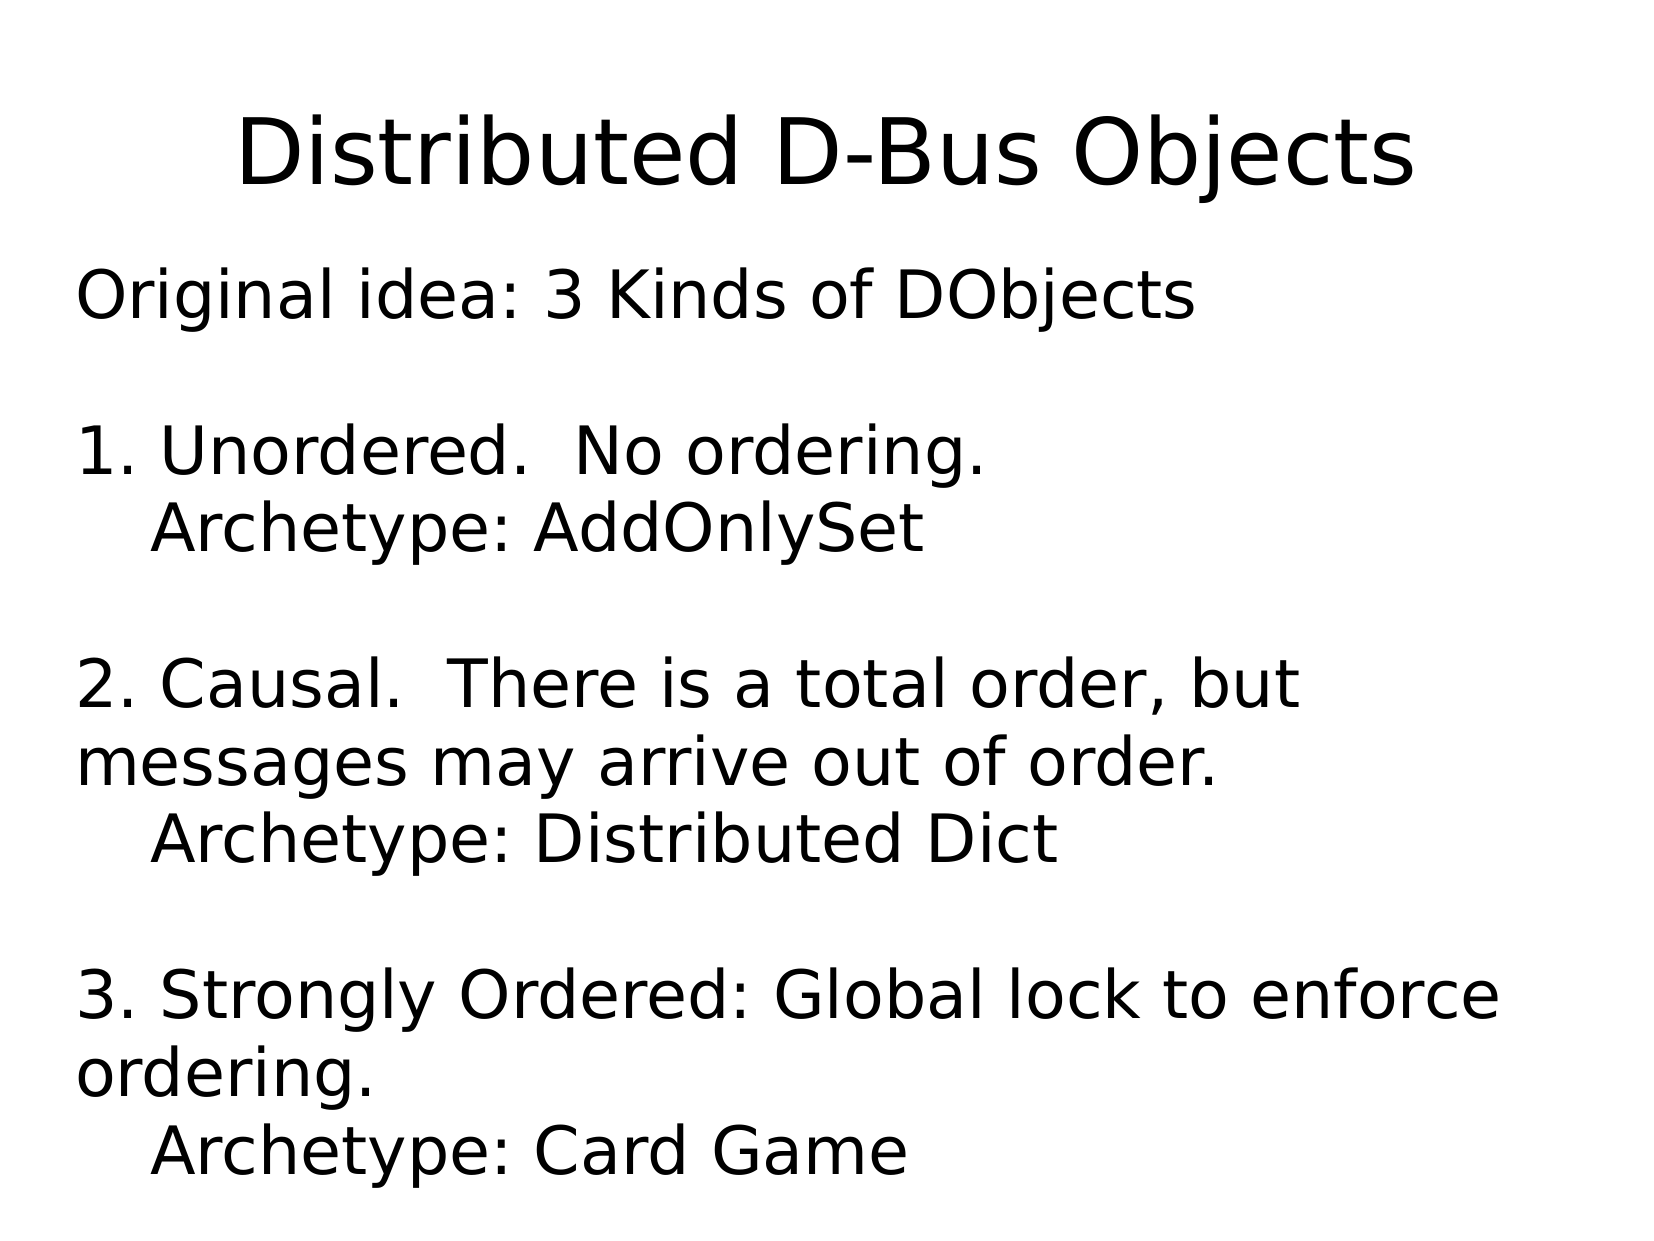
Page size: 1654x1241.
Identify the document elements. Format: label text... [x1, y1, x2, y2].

subtitle Original idea: 3 Kinds of DObjects 1. Unordered. No ordering. Archetype: AddOnlySet 2. Causal. There is a total order, but messages may arrive out of order. Archetype: Distributed Dict 3. Strongly Ordered: Global lock to enforce ordering. Archetype: Card Game [75, 246, 1564, 1201]
title Distributed D-Bus Objects [82, 56, 1571, 250]
